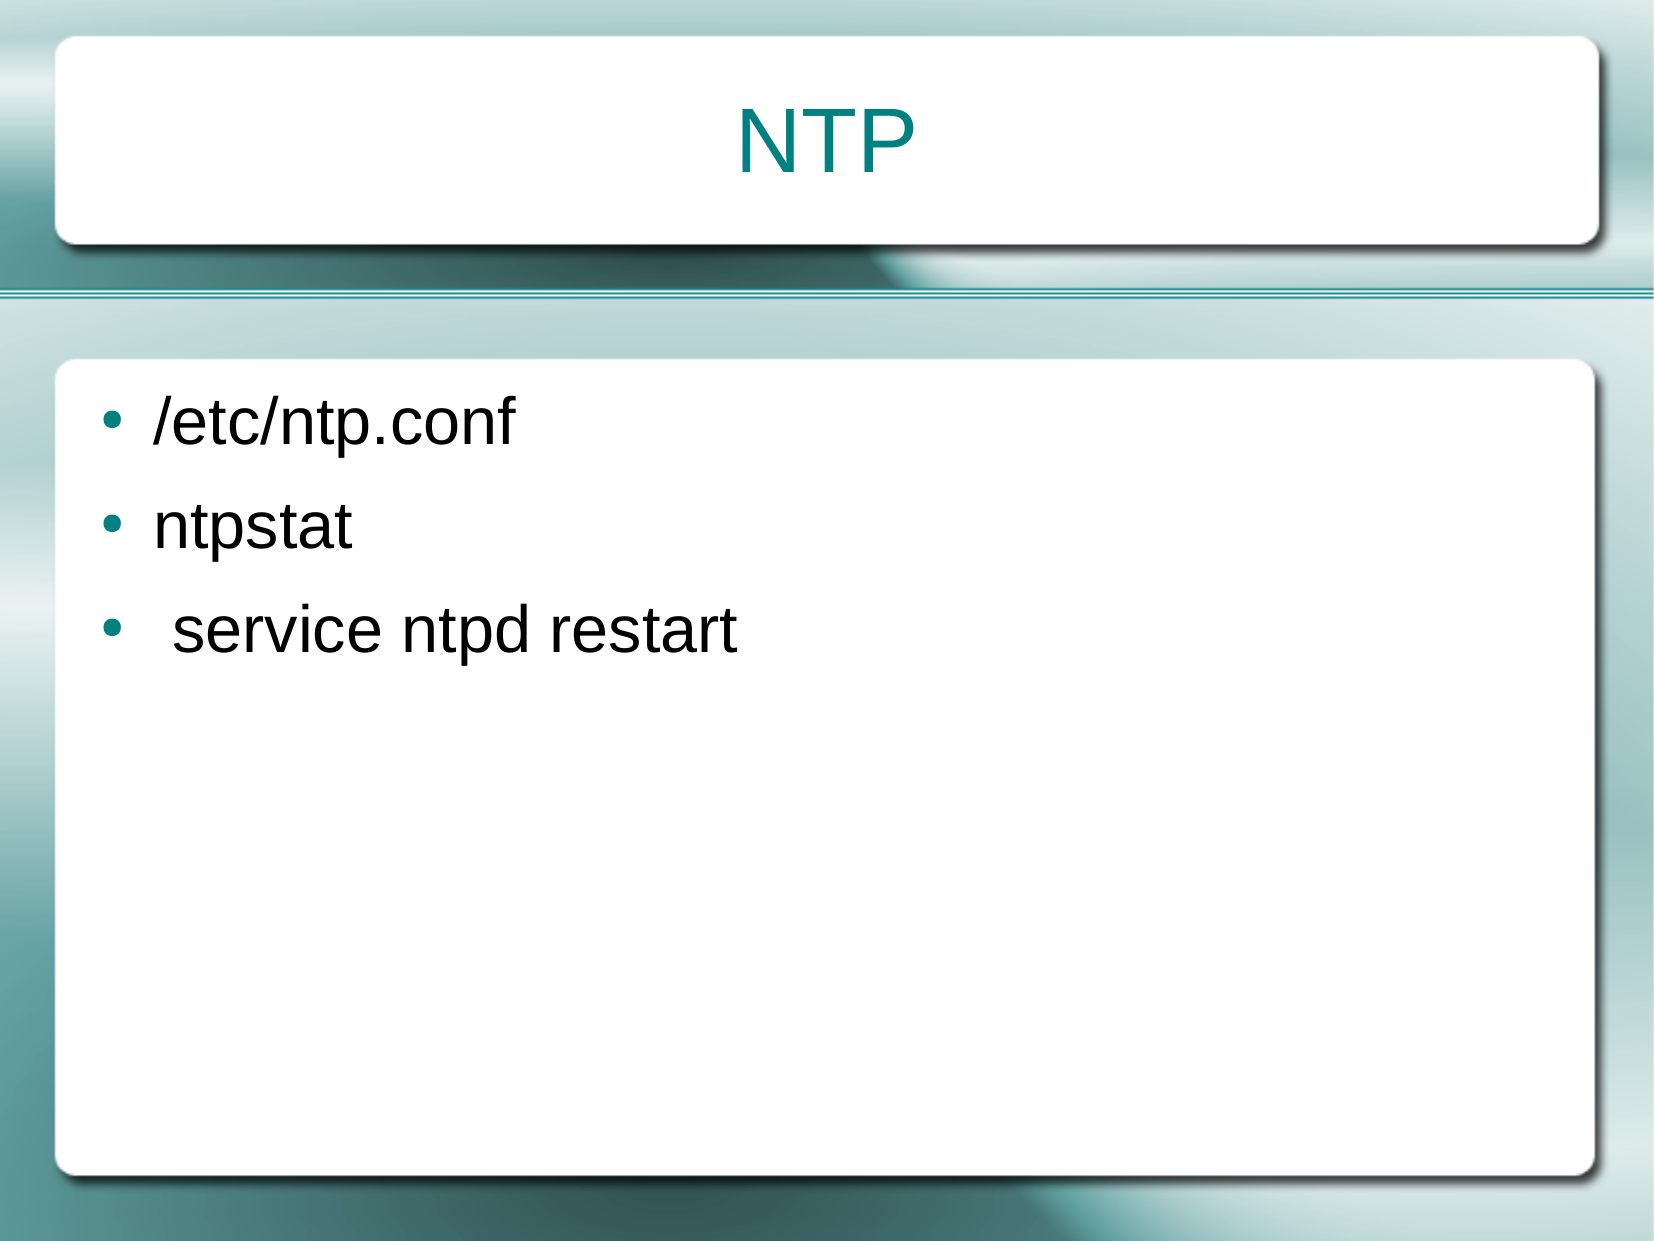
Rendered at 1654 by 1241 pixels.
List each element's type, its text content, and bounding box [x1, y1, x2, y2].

list /etc/ntp.conf ntpstat service ntpd restart [82, 383, 1571, 1019]
picture [0, 0, 1654, 1241]
title NTP [82, 45, 1571, 238]
